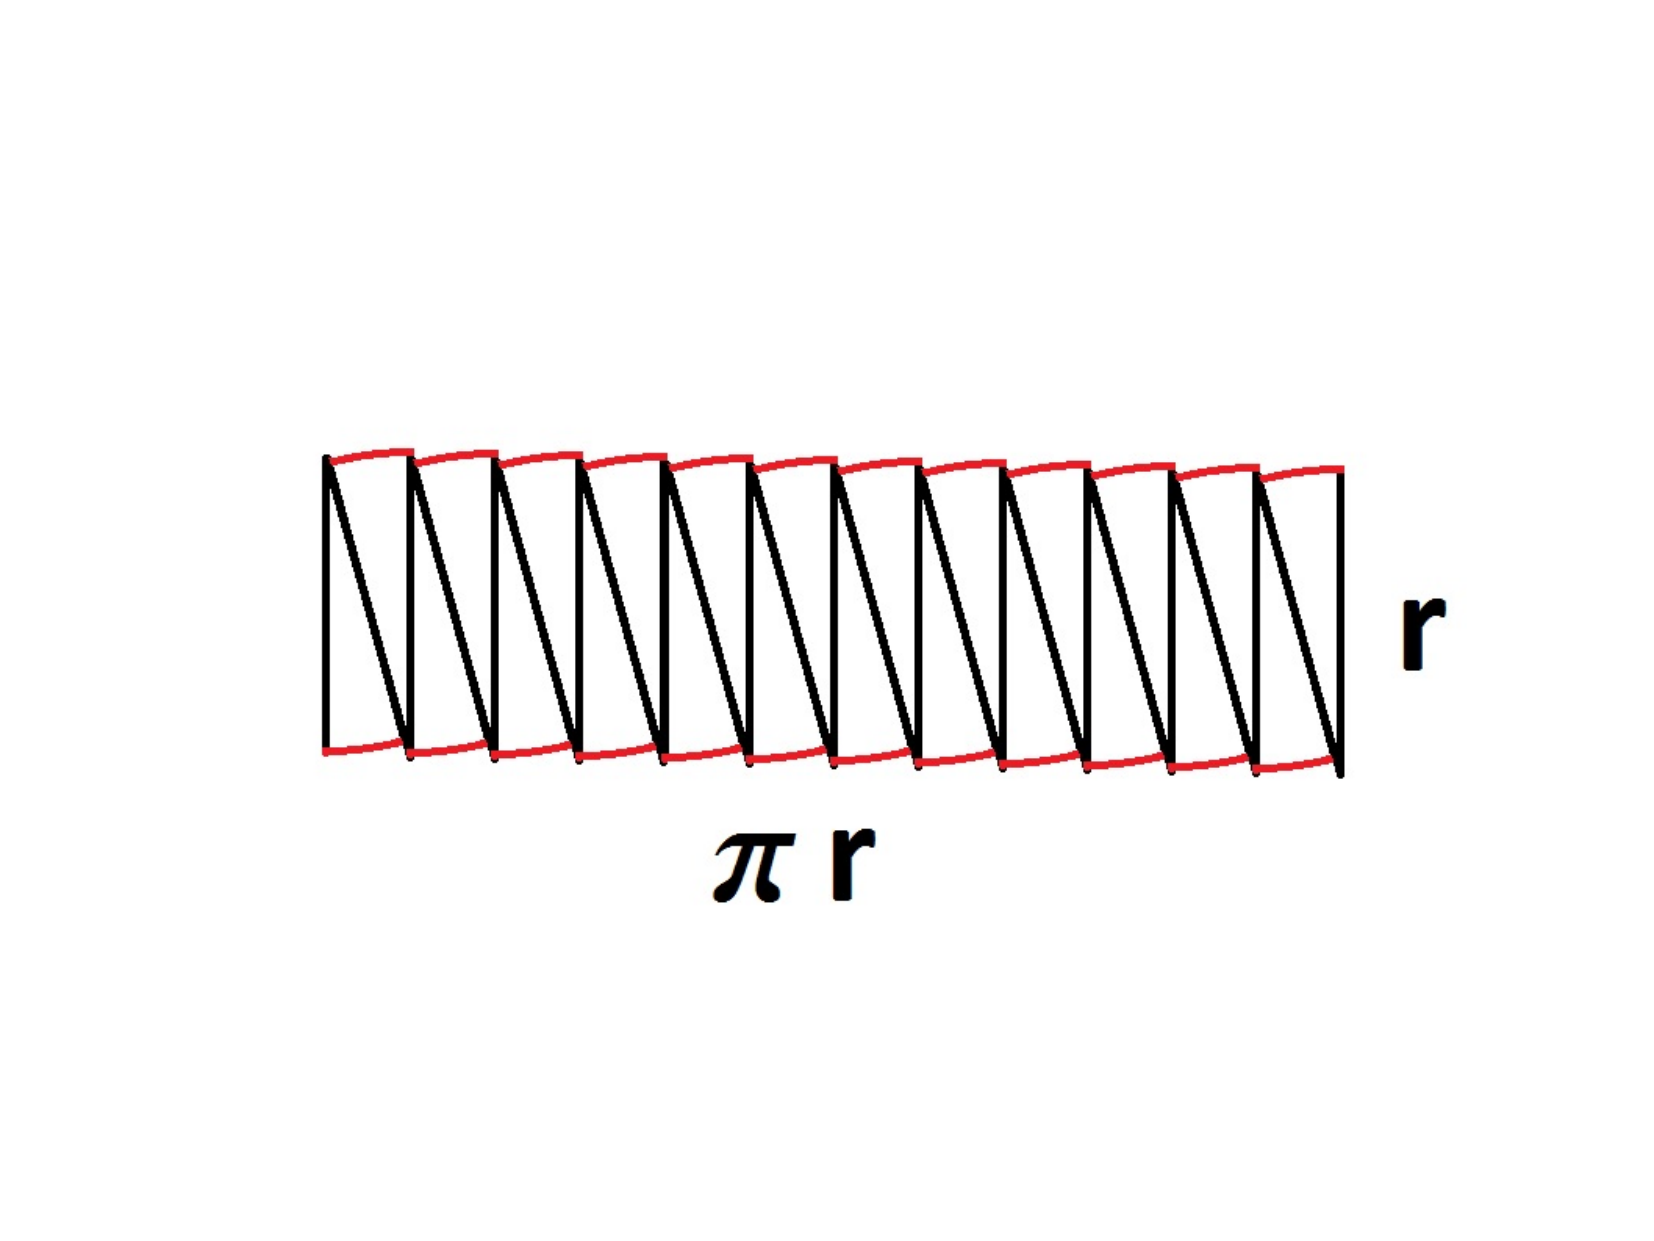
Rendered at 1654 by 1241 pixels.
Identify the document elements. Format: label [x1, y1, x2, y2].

picture [241, 378, 1512, 934]
